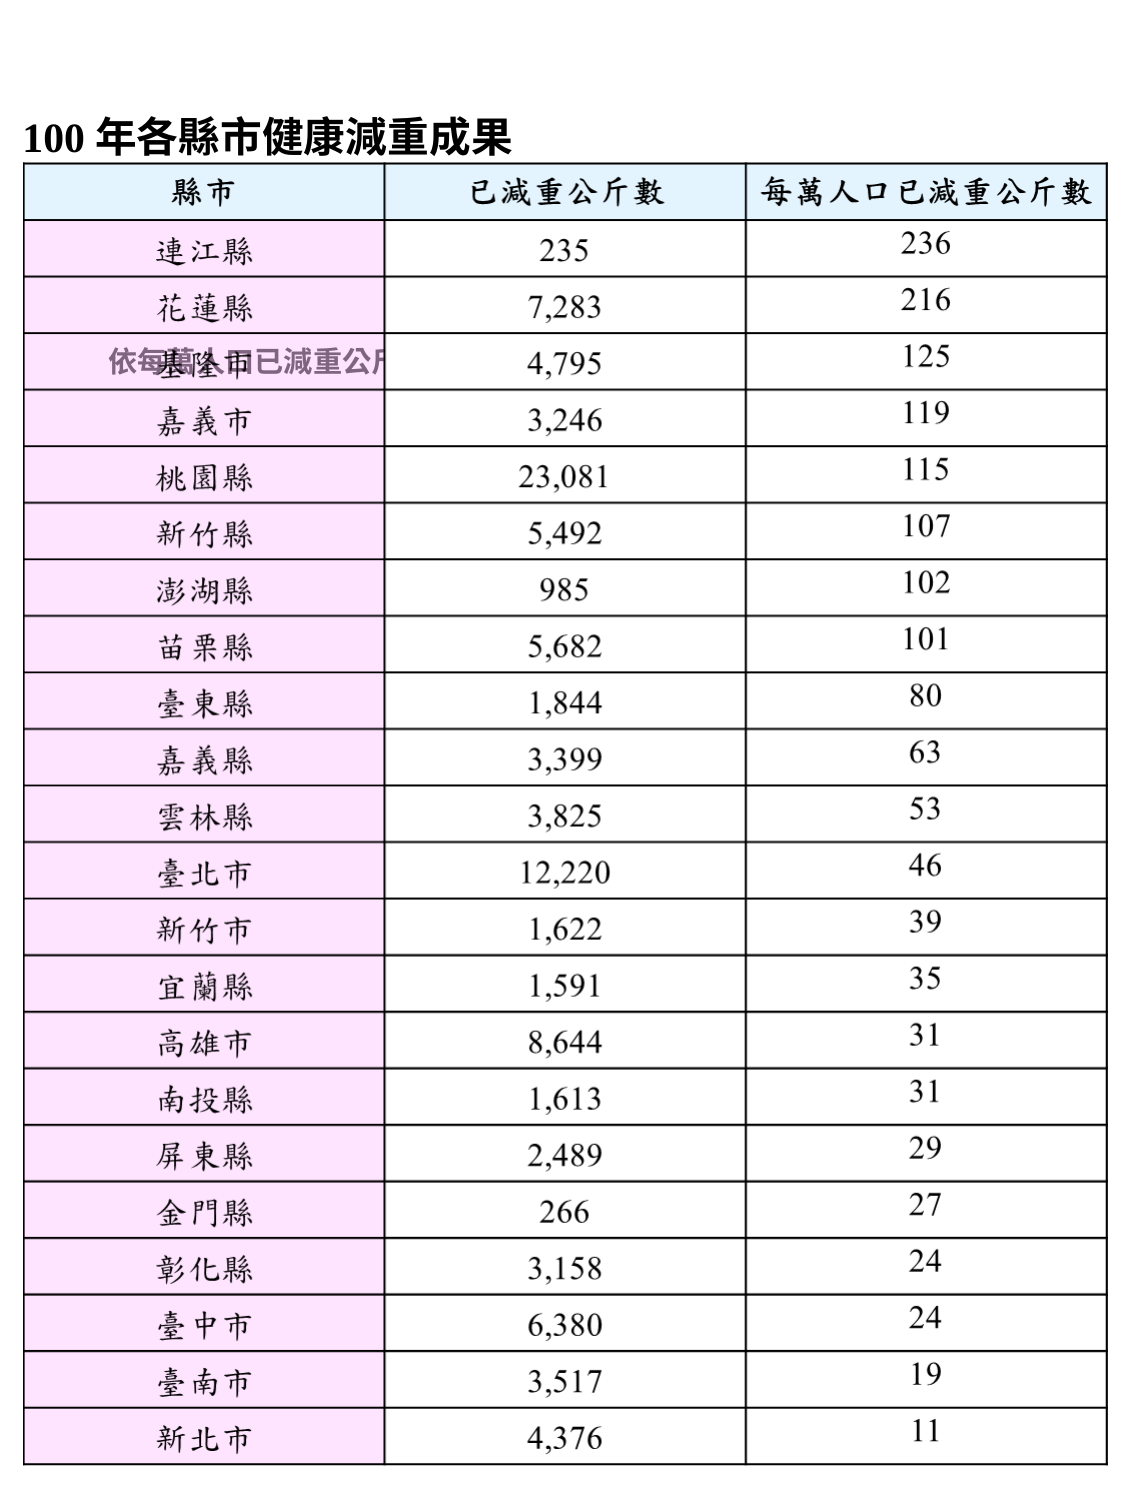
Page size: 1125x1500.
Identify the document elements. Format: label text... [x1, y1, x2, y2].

picture [23, 161, 1113, 1477]
title 100年各縣市健康減重成果 依每萬人口已減重公斤數排序 統計截止日期6月30日 [0, 53, 1125, 195]
